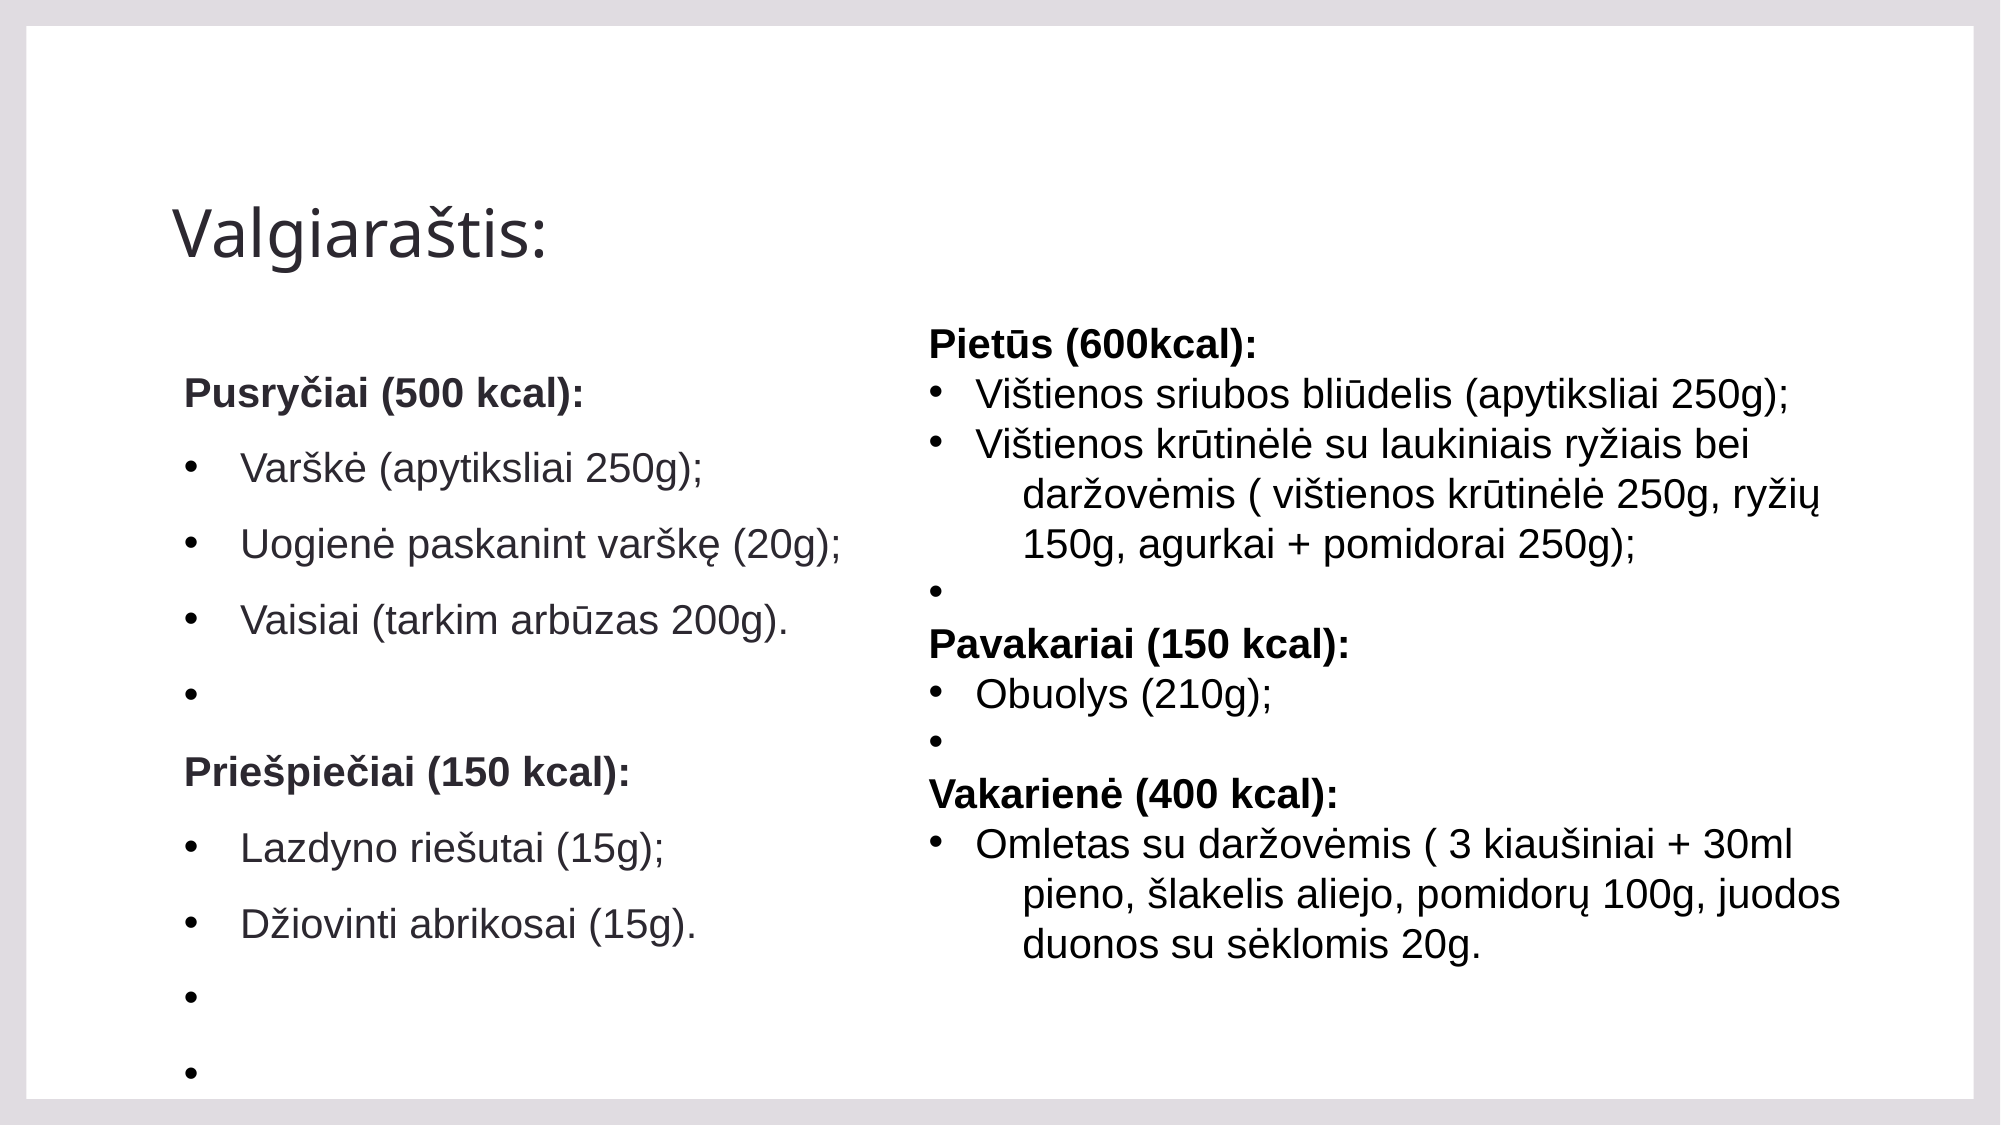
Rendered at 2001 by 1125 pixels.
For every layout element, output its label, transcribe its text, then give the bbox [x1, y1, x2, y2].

list Pusryčiai (500 kcal): Varškė (apytiksliai 250g); Uogienė paskanint varškę (20g); Vaisiai (tarkim arbūzas 200g). Priešpiečiai (150 kcal): Lazdyno riešutai (15g); Džiovinti abrikosai (15g). [168, 352, 930, 1006]
title Valgiaraštis: [157, 117, 1832, 279]
text_box Pietūs (600kcal): Vištienos sriubos bliūdelis (apytiksliai 250g); Vištienos krūtinėlė su laukiniais ryžiais bei daržovėmis ( vištienos krūtinėlė 250g, ryžių 150g, agurkai + pomidorai 250g); Pavakariai (150 kcal): Obuolys (210g); Vakarienė (400 kcal): Omletas su daržovėmis ( 3 kiaušiniai + 30ml pieno, šlakelis aliejo, pomidorų 100g, juodos duonos su sėklomis 20g. [913, 308, 1885, 981]
